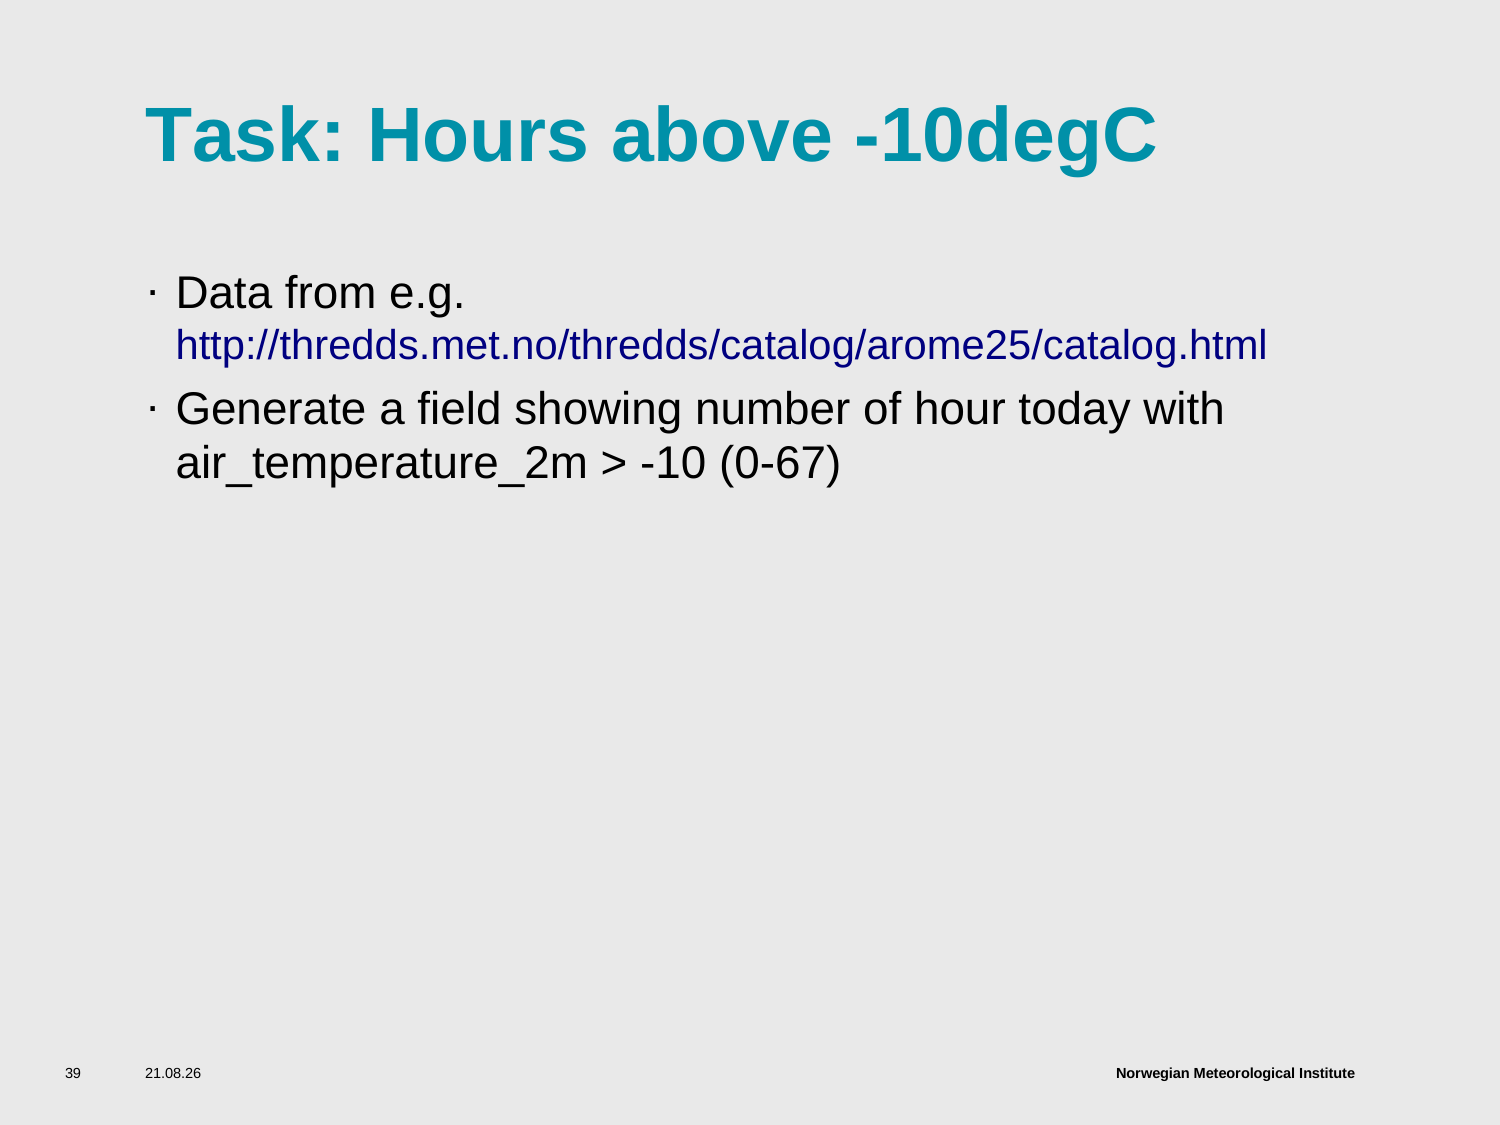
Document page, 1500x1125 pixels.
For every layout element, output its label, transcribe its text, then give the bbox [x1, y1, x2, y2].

list Data from e.g. http://thredds.met.no/thredds/catalog/arome25/catalog.html Generate a field showing number of hour today with air_temperature_2m > -10 (0-67) [145, 262, 1355, 915]
title Task: Hours above -10degC [145, 83, 1355, 178]
